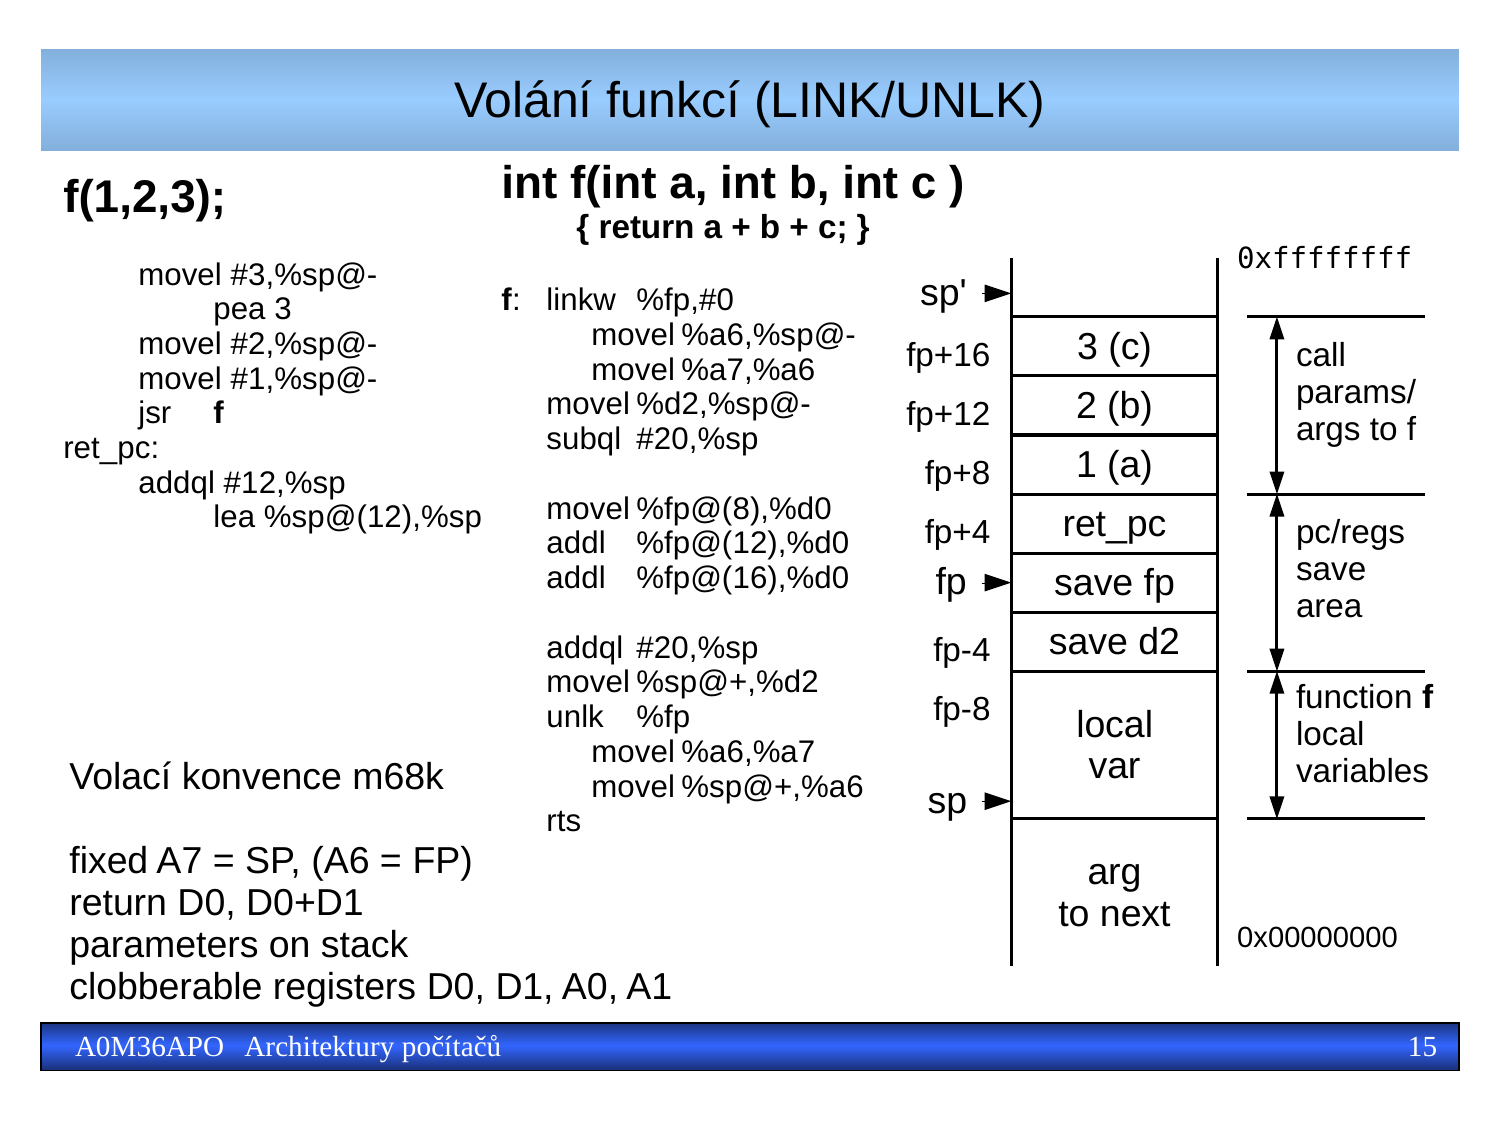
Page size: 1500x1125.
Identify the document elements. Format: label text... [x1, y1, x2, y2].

text_box pc/regs save area [1294, 511, 1425, 660]
text_box fp+4 [887, 505, 1006, 558]
text_box 1 (a) [1011, 436, 1218, 494]
text_box fp+8 [887, 446, 1006, 499]
text_box sp [900, 771, 982, 829]
text_box arg to next [1011, 818, 1218, 967]
text_box save fp [1011, 553, 1218, 612]
text_box save d2 [1011, 612, 1218, 671]
text_box 2 (b) [1011, 375, 1218, 436]
text_box int f(int a, int b, int c ) { return a + b + c; } f: linkw %fp,#0 movel %a6,%sp@- movel %a7,%a6 movel %d2,%sp@- subql #20,%sp movel %fp@(8),%d0 addl %fp@(12),%d0 addl %fp@(16),%d0 addql #20,%sp movel %sp@+,%d2 unlk %fp movel %a6,%a7 movel %sp@+,%a6 rts [486, 149, 1254, 970]
text_box fp-4 [887, 623, 1006, 676]
text_box call params/ args to f [1294, 334, 1455, 483]
text_box fp+16 [887, 328, 1006, 381]
title Volání funkcí (LINK/UNLK) [41, 49, 1459, 151]
text_box 0x00000000 [1235, 919, 1425, 956]
text_box 0xffffffff [1235, 240, 1425, 278]
text_box f(1,2,3); movel #3,%sp@- pea 3 movel #2,%sp@- movel #1,%sp@- jsr f ret_pc: addql #12,%sp lea %sp@(12),%sp [48, 163, 551, 681]
text_box fp-8 [887, 683, 1006, 735]
text_box fp+12 [887, 387, 1006, 440]
text_box fp [912, 558, 982, 610]
text_box 3 (c) [1011, 316, 1218, 375]
text_box local var [1011, 671, 1218, 818]
text_box sp' [893, 263, 982, 321]
text_box ret_pc [1011, 494, 1218, 553]
text_box function f local variables [1294, 677, 1455, 825]
text_box Volací konvence m68k fixed A7 = SP, (A6 = FP) return D0, D0+D1 parameters on stack clobberable registers D0, D1, A0, A1 [54, 747, 793, 1029]
